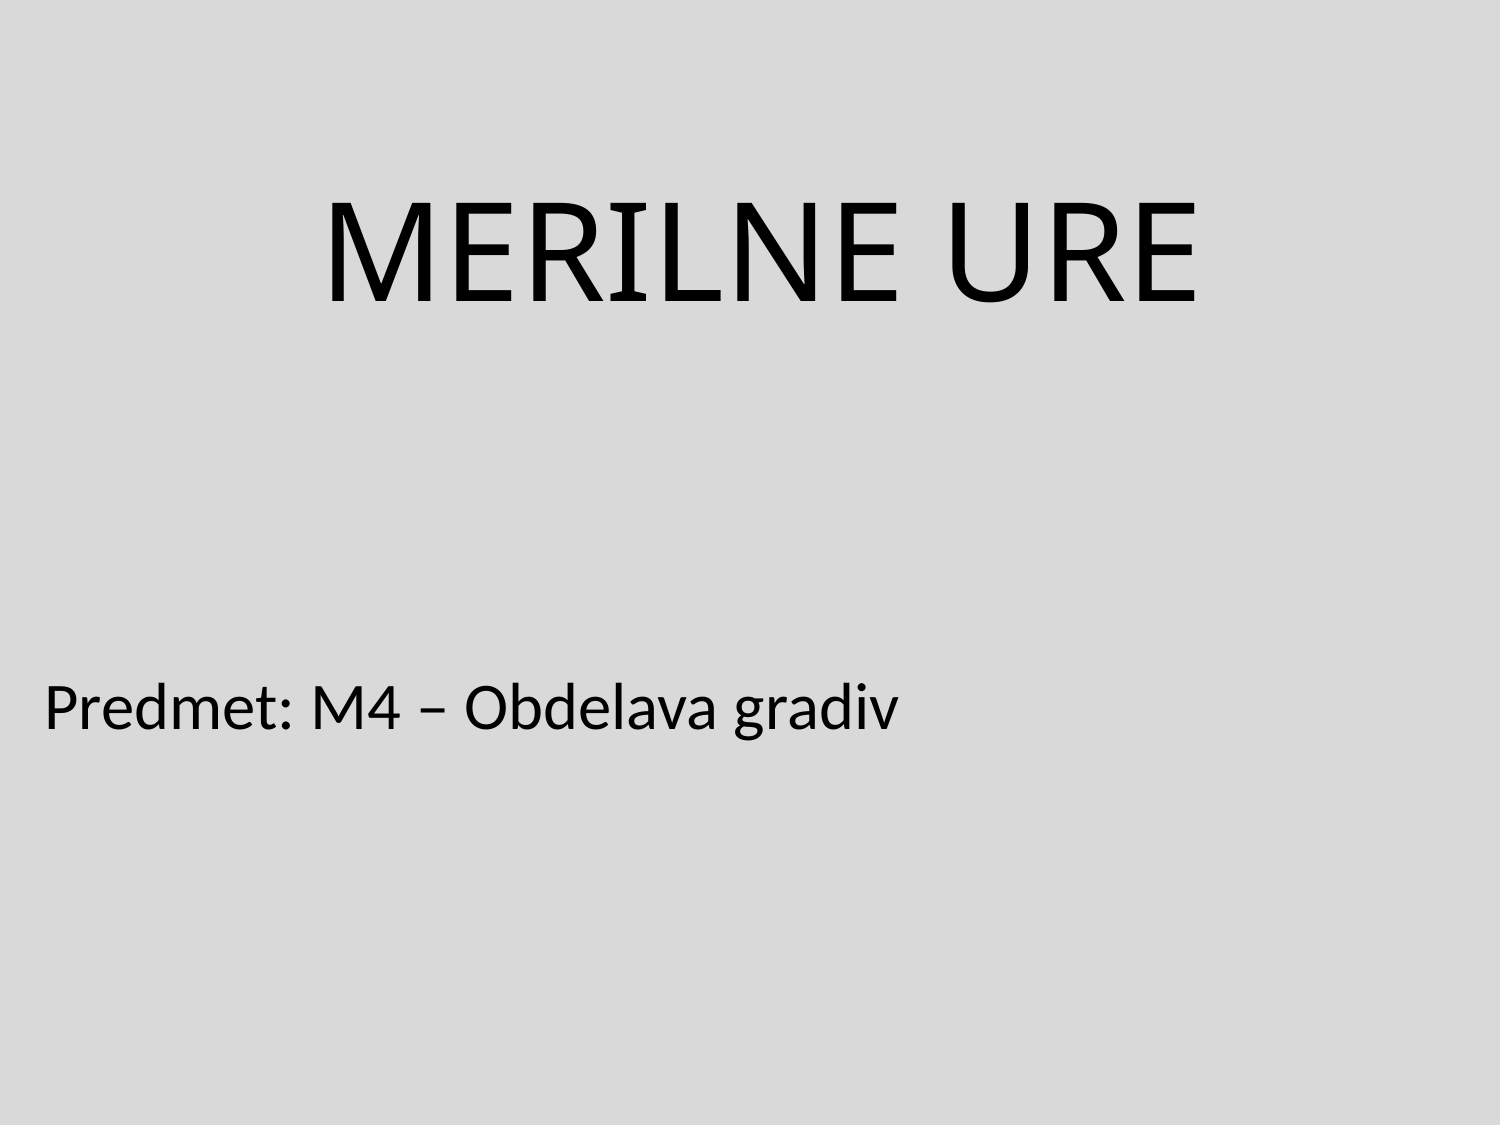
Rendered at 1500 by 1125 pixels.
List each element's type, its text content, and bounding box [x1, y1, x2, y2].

title MERILNE URE [123, 125, 1399, 367]
subtitle Predmet: M4 – Obdelava gradiv [29, 562, 1275, 1091]
